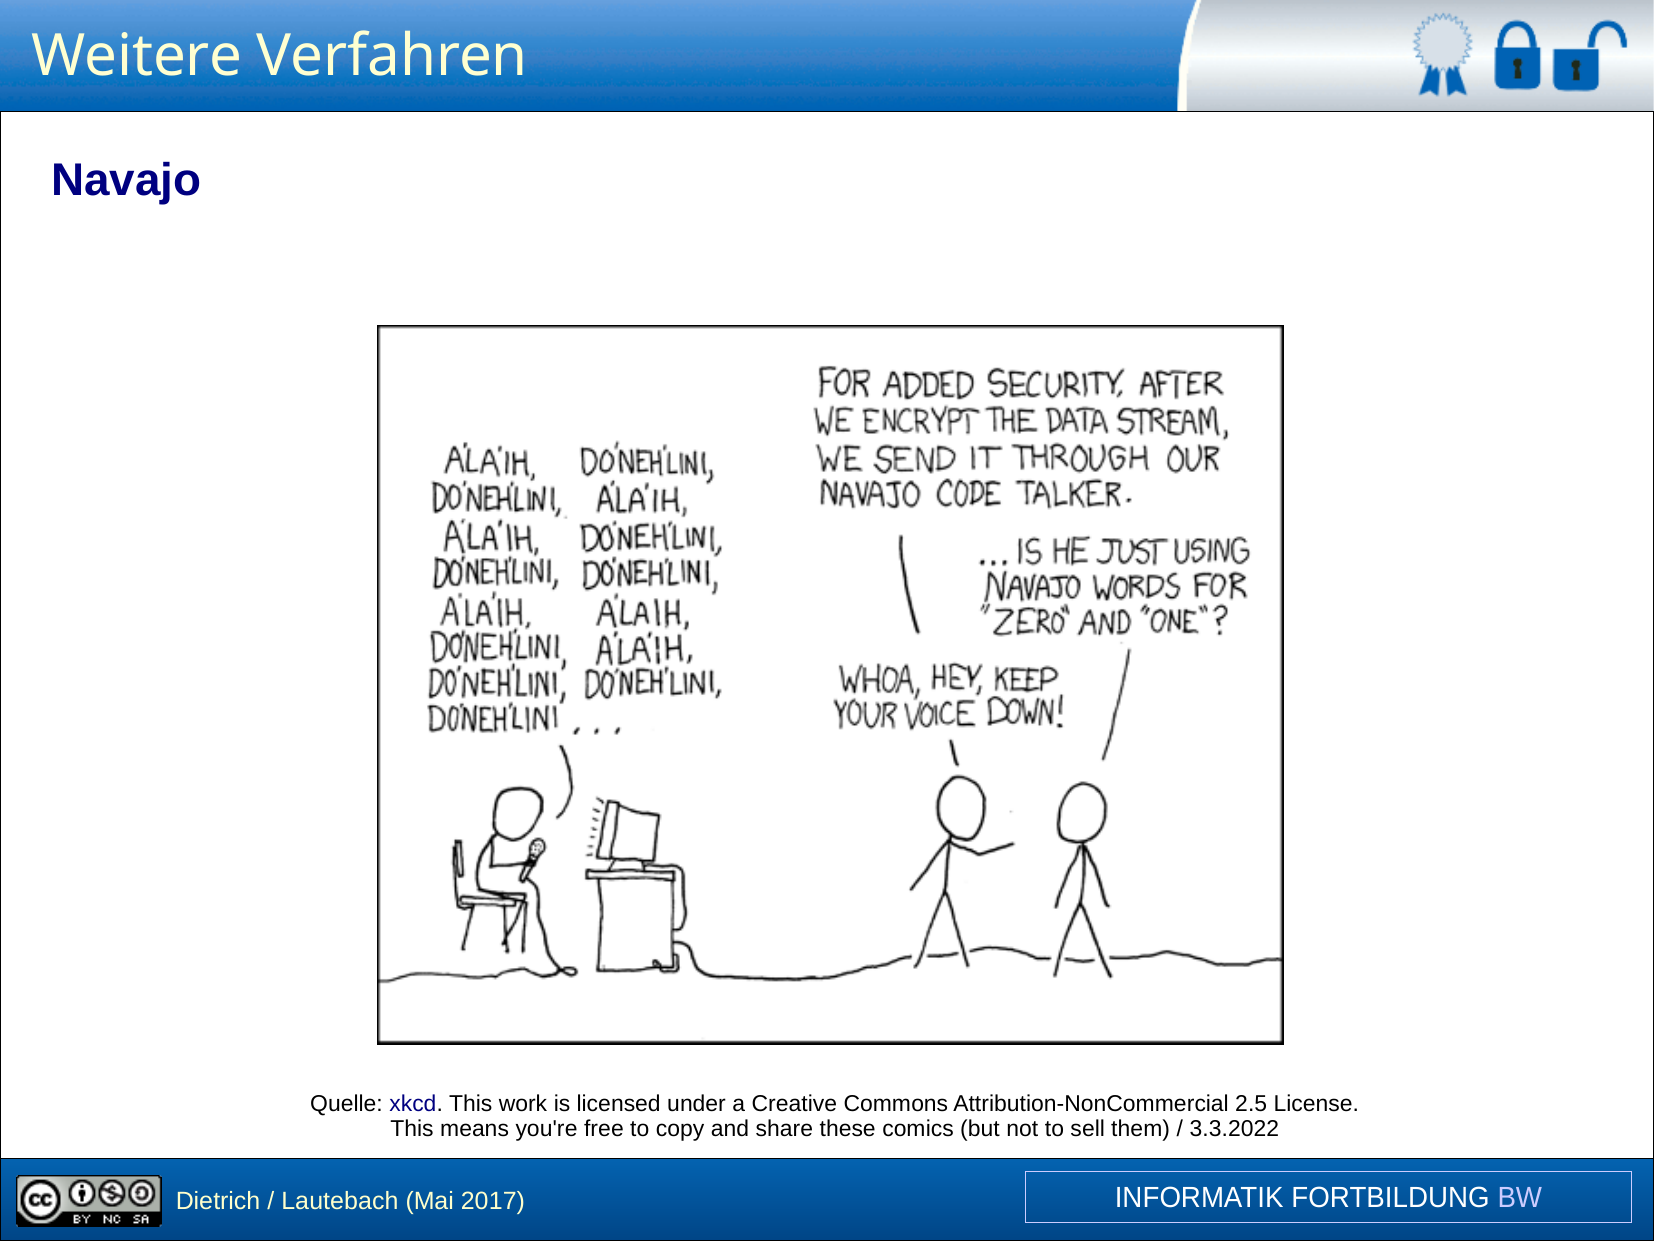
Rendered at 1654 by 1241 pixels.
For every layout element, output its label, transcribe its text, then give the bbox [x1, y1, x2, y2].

text_box Quelle: xkcd. This work is licensed under a Creative Commons Attribution-NonCommercial 2.5 License. This means you're free to copy and share these comics (but not to sell them) / 3.3.2022 [139, 1083, 1531, 1150]
text_box Navajo [36, 146, 1617, 214]
picture [0, 0, 1654, 111]
picture [377, 325, 1284, 1045]
title Weitere Verfahren [31, 14, 1151, 92]
picture [16, 1175, 162, 1227]
